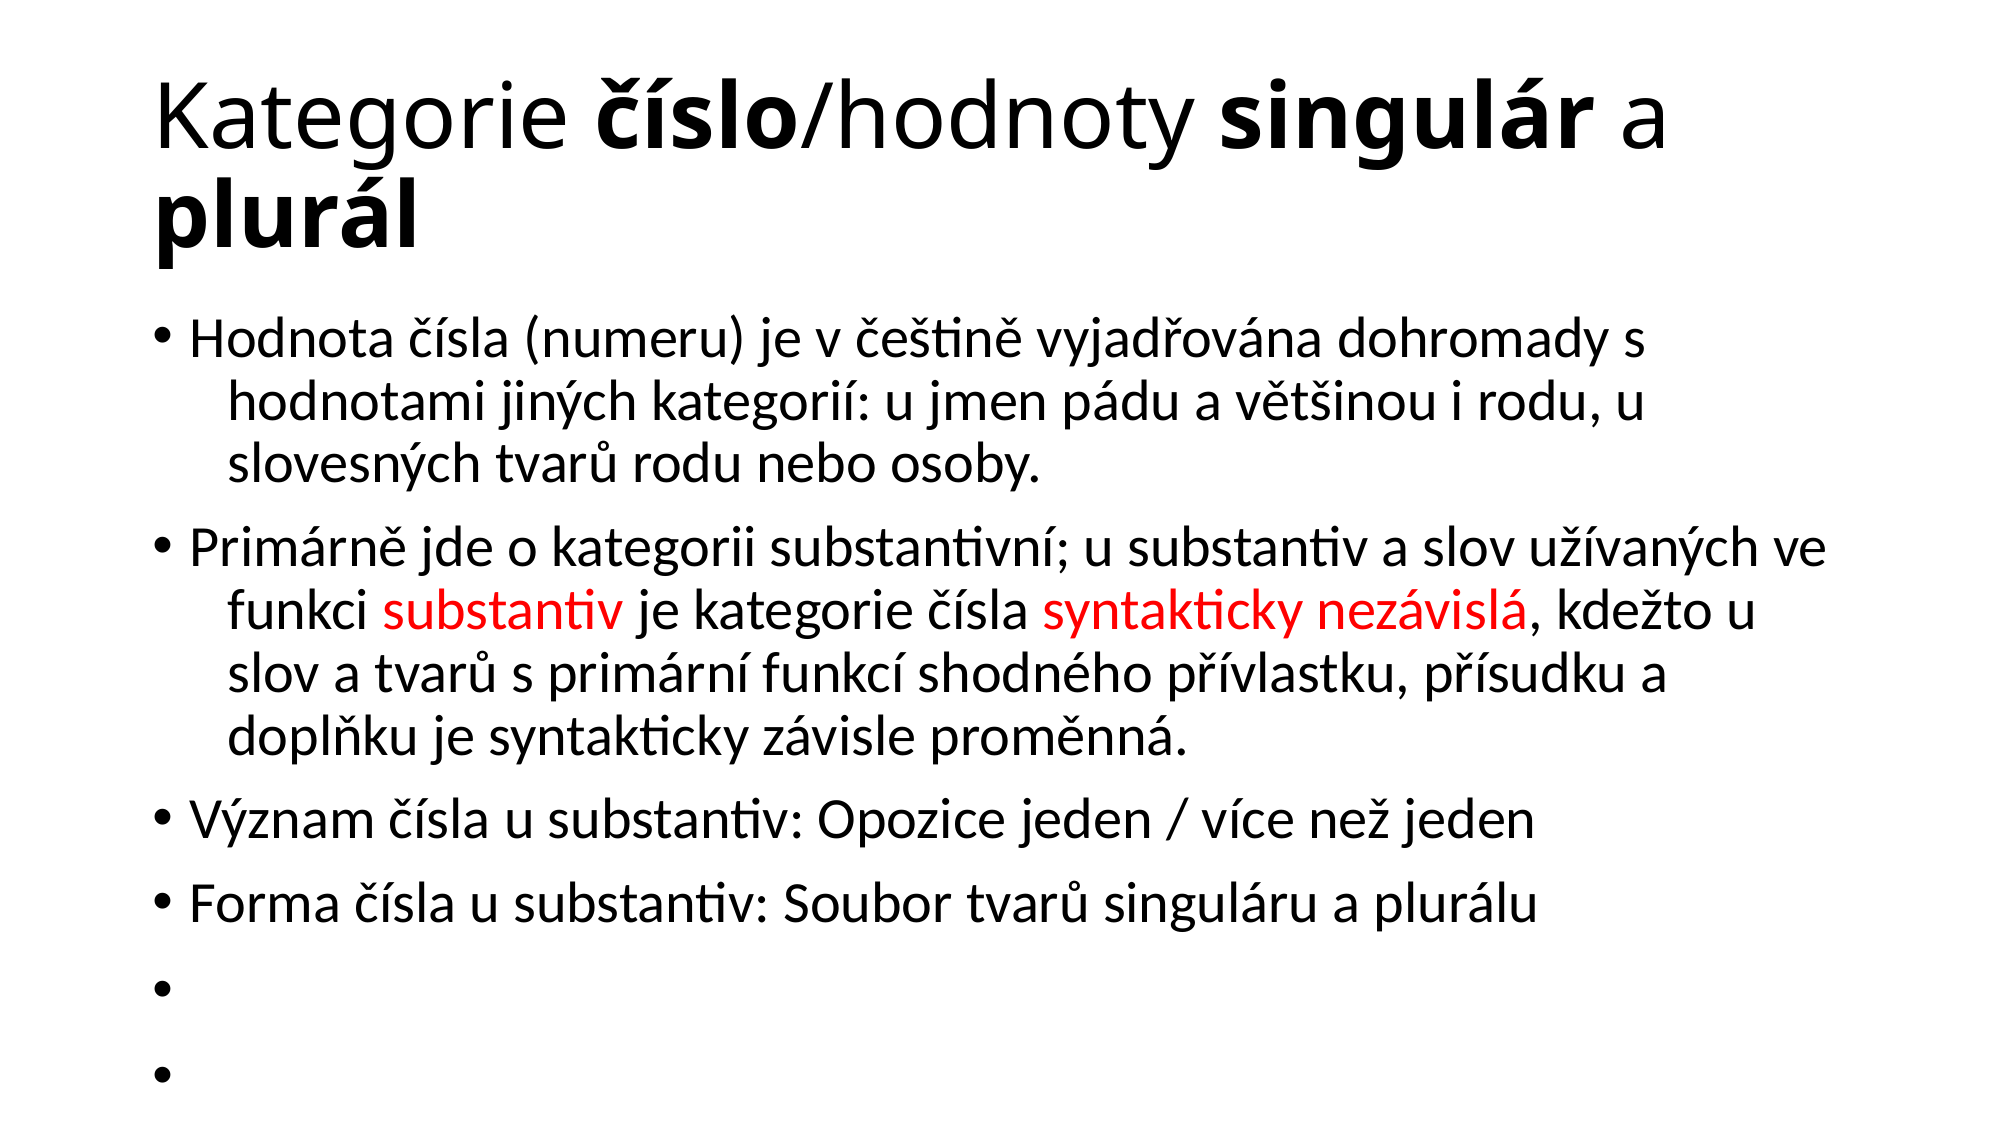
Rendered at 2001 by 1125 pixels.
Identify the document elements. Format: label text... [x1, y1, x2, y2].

title Kategorie číslo/hodnoty singulár a plurál [137, 59, 1863, 278]
list Hodnota čísla (numeru) je v češtině vyjadřována dohromady s hodnotami jiných kategorií: u jmen pádu a většinou i rodu, u slovesných tvarů rodu nebo osoby. Primárně jde o kategorii substantivní; u substantiv a slov užívaných ve funkci substantiv je kategorie čísla syntakticky nezávislá, kdežto u slov a tvarů s primární funkcí shodného přívlastku, přísudku a doplňku je syntakticky závisle proměnná. Význam čísla u substantiv: Opozice jeden / více než jeden Forma čísla u substantiv: Soubor tvarů singuláru a plurálu [137, 299, 1863, 1014]
